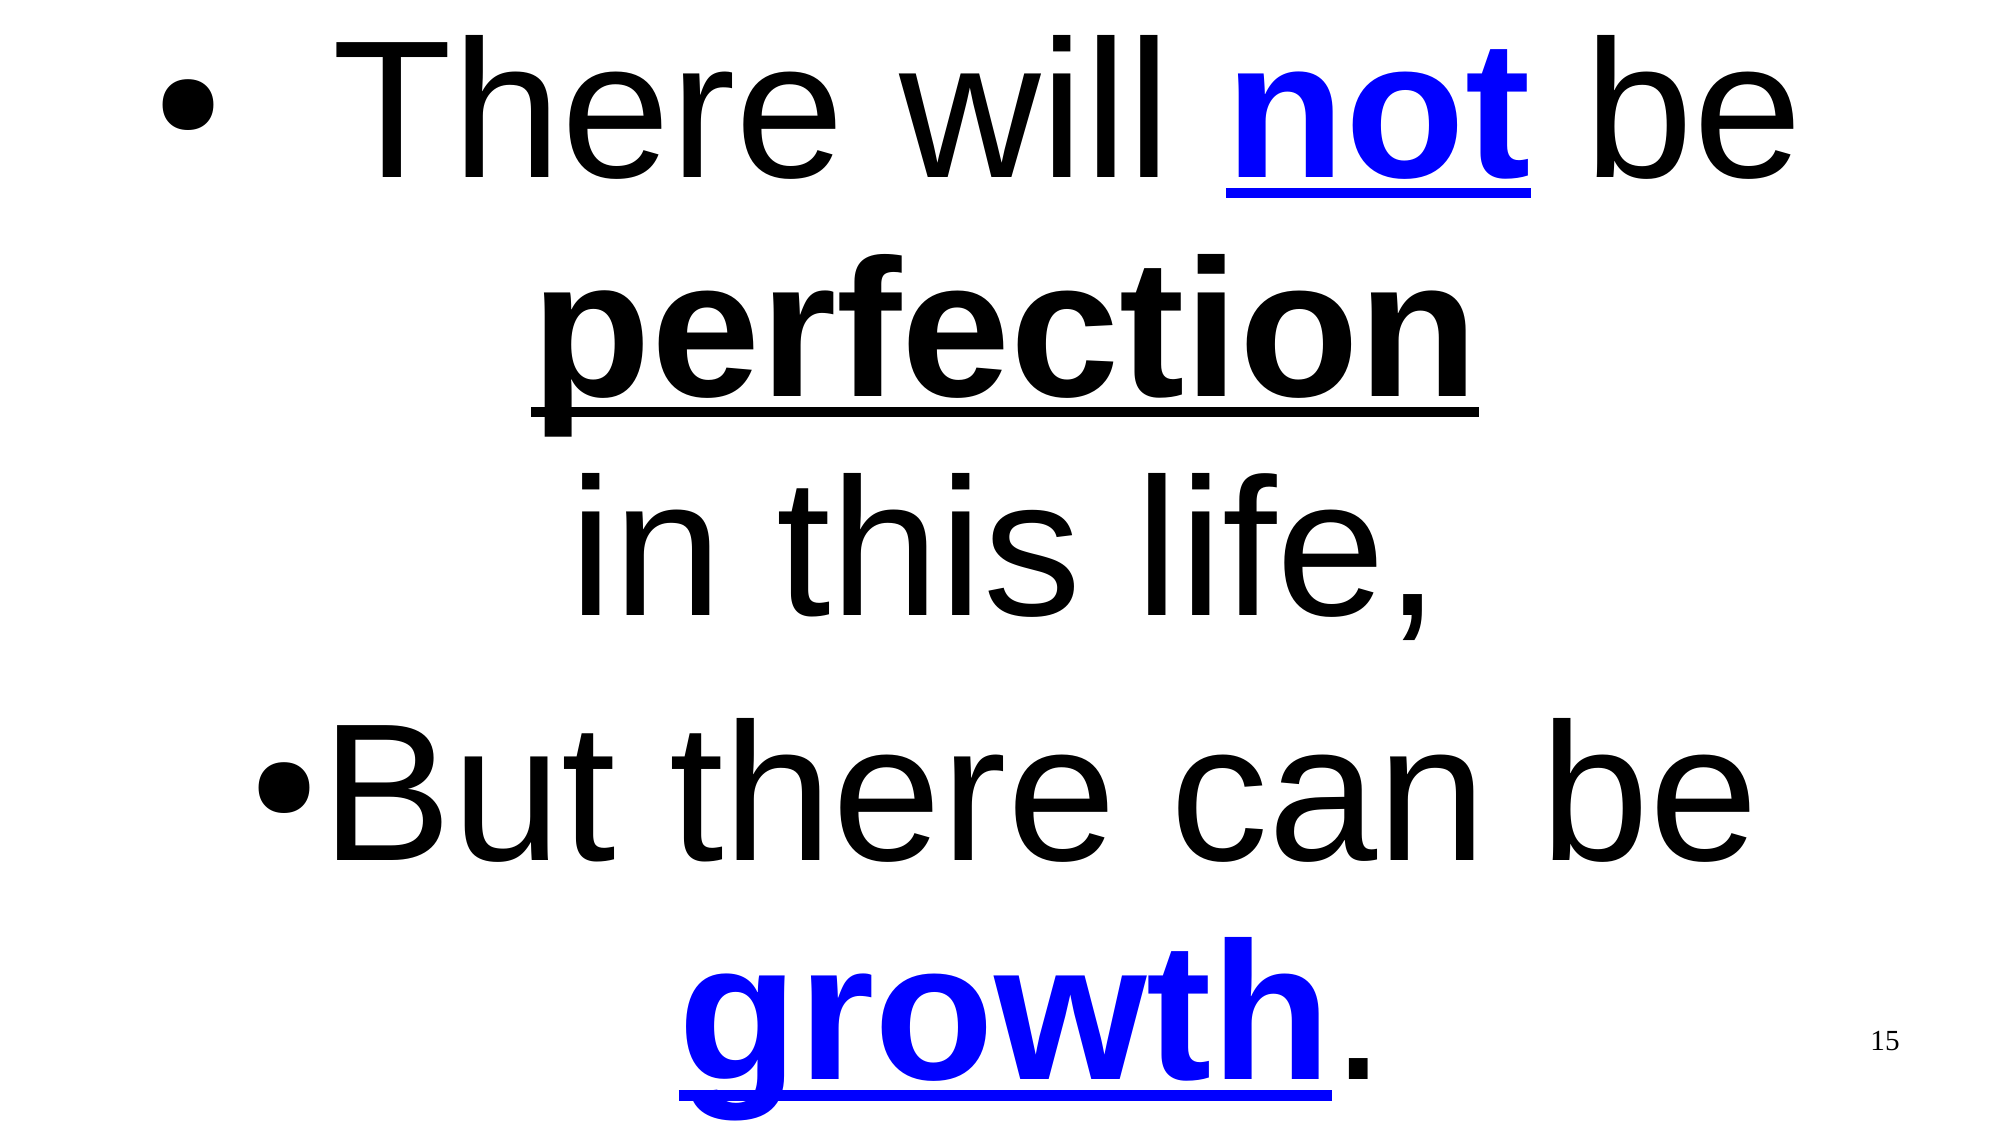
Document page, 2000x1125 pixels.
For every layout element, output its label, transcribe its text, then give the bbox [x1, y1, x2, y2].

list There will not be perfection in this life, But there can be growth. [0, 0, 1996, 1123]
